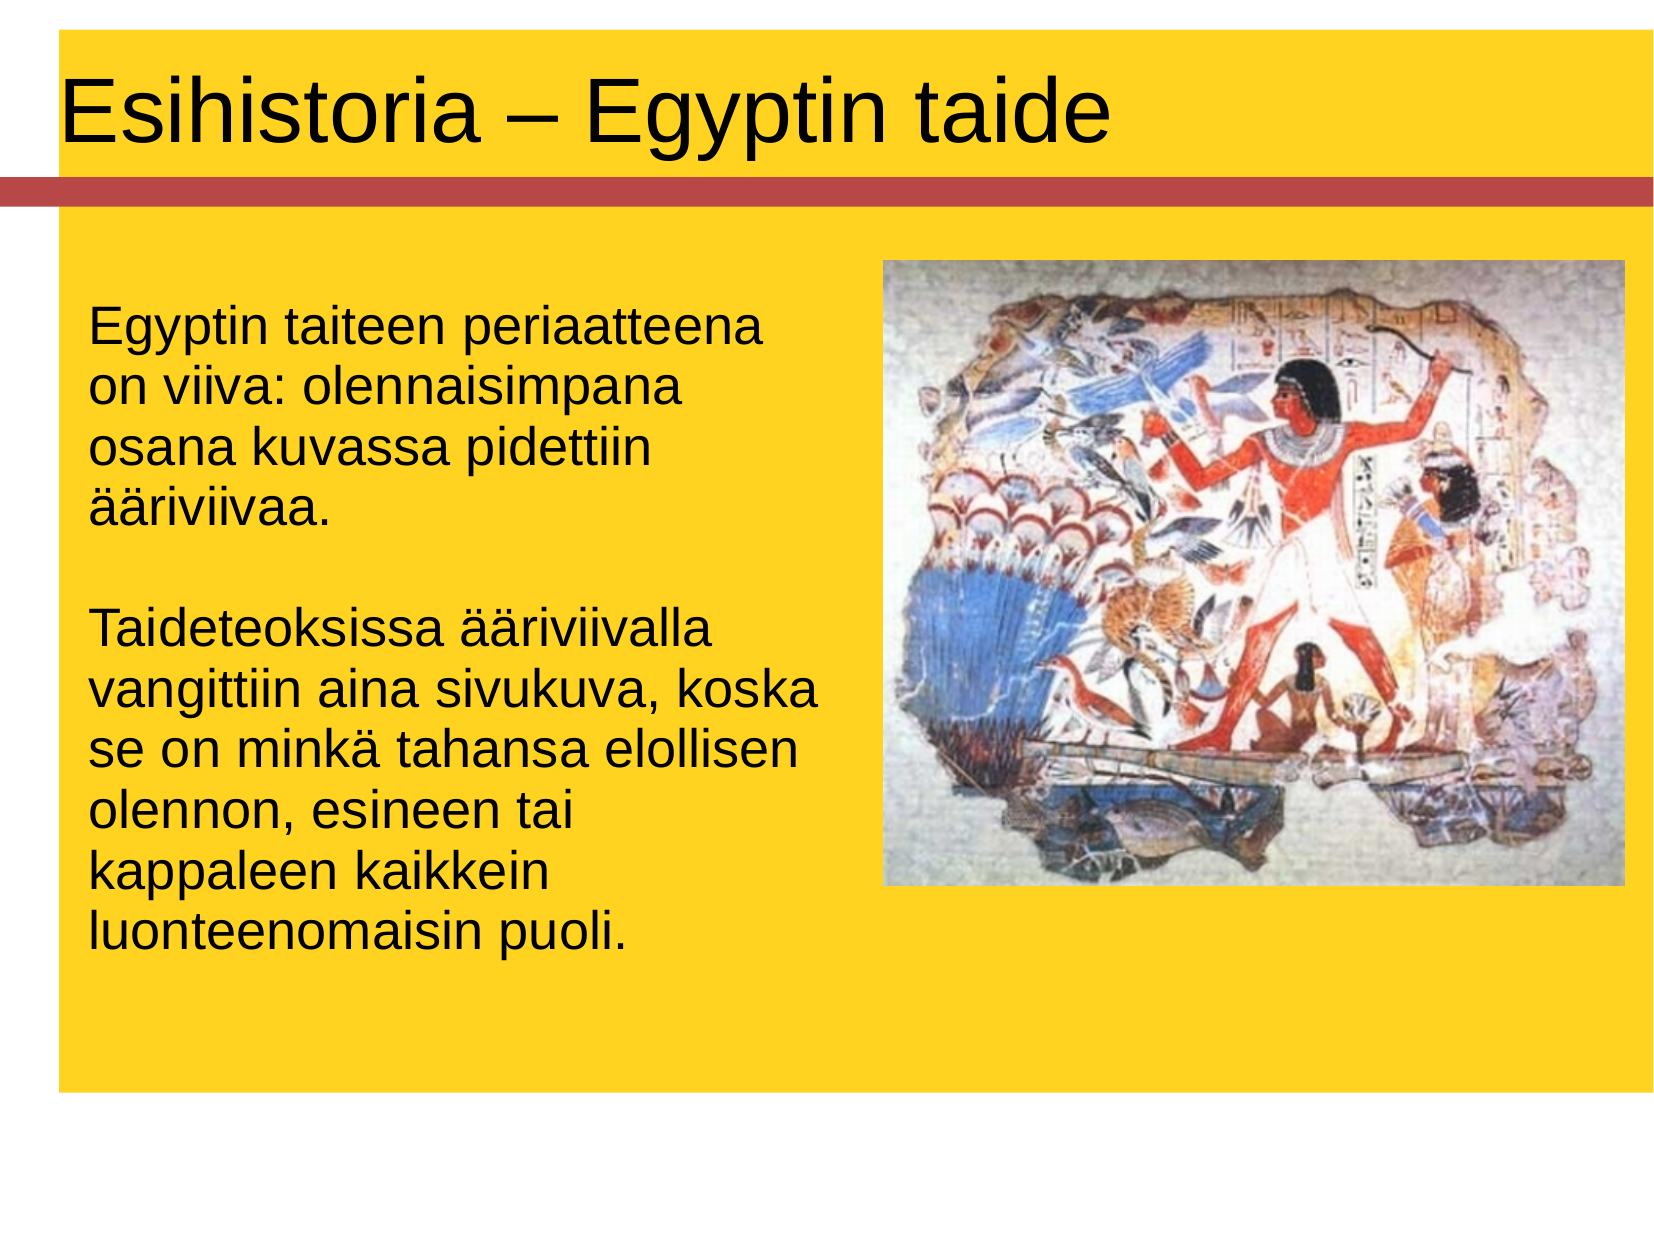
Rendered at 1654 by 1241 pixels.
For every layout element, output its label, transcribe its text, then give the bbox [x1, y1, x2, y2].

subtitle Egyptin taiteen periaatteena on viiva: olennaisimpana osana kuvassa pidettiin ääriviivaa. Taideteoksissa ääriviivalla vangittiin aina sivukuva, koska se on minkä tahansa elollisen olennon, esineen tai kappaleen kaikkein luonteenomaisin puoli. [88, 295, 827, 1040]
text_box [0, 177, 1654, 1093]
title Esihistoria – Egyptin taide [59, 14, 1654, 177]
picture [883, 260, 1625, 886]
